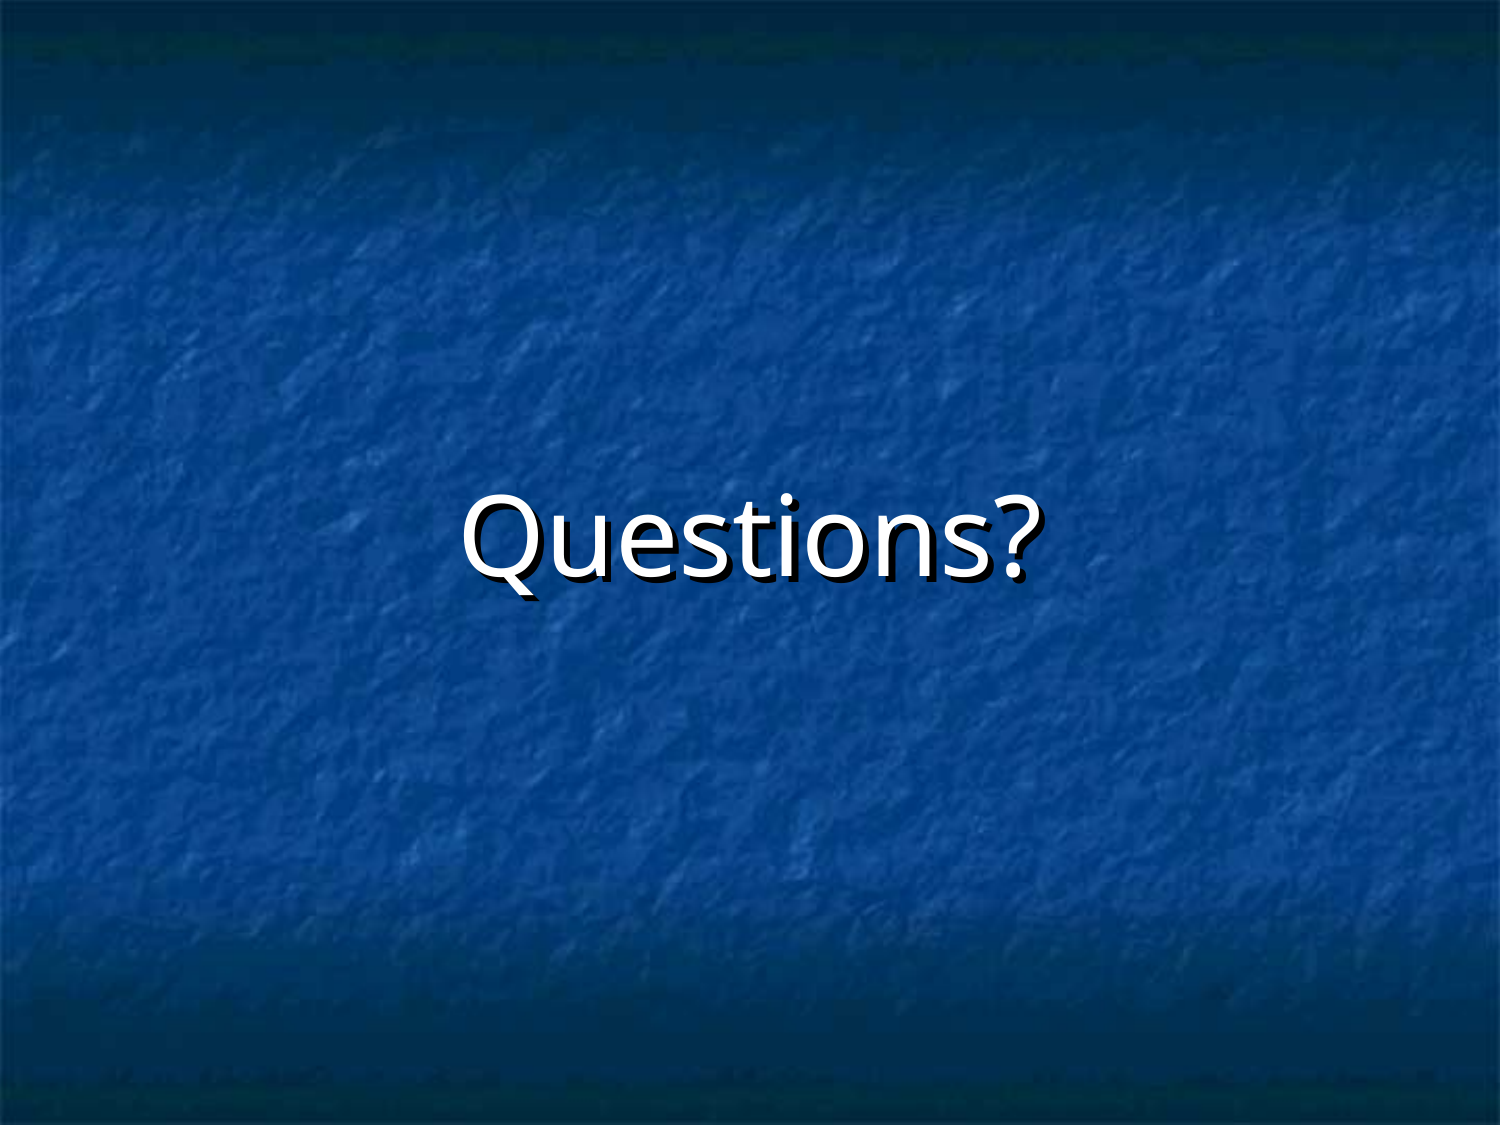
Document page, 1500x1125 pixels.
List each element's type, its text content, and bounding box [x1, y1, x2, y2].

picture [0, 0, 1500, 1125]
subtitle Questions? [75, 69, 1425, 993]
